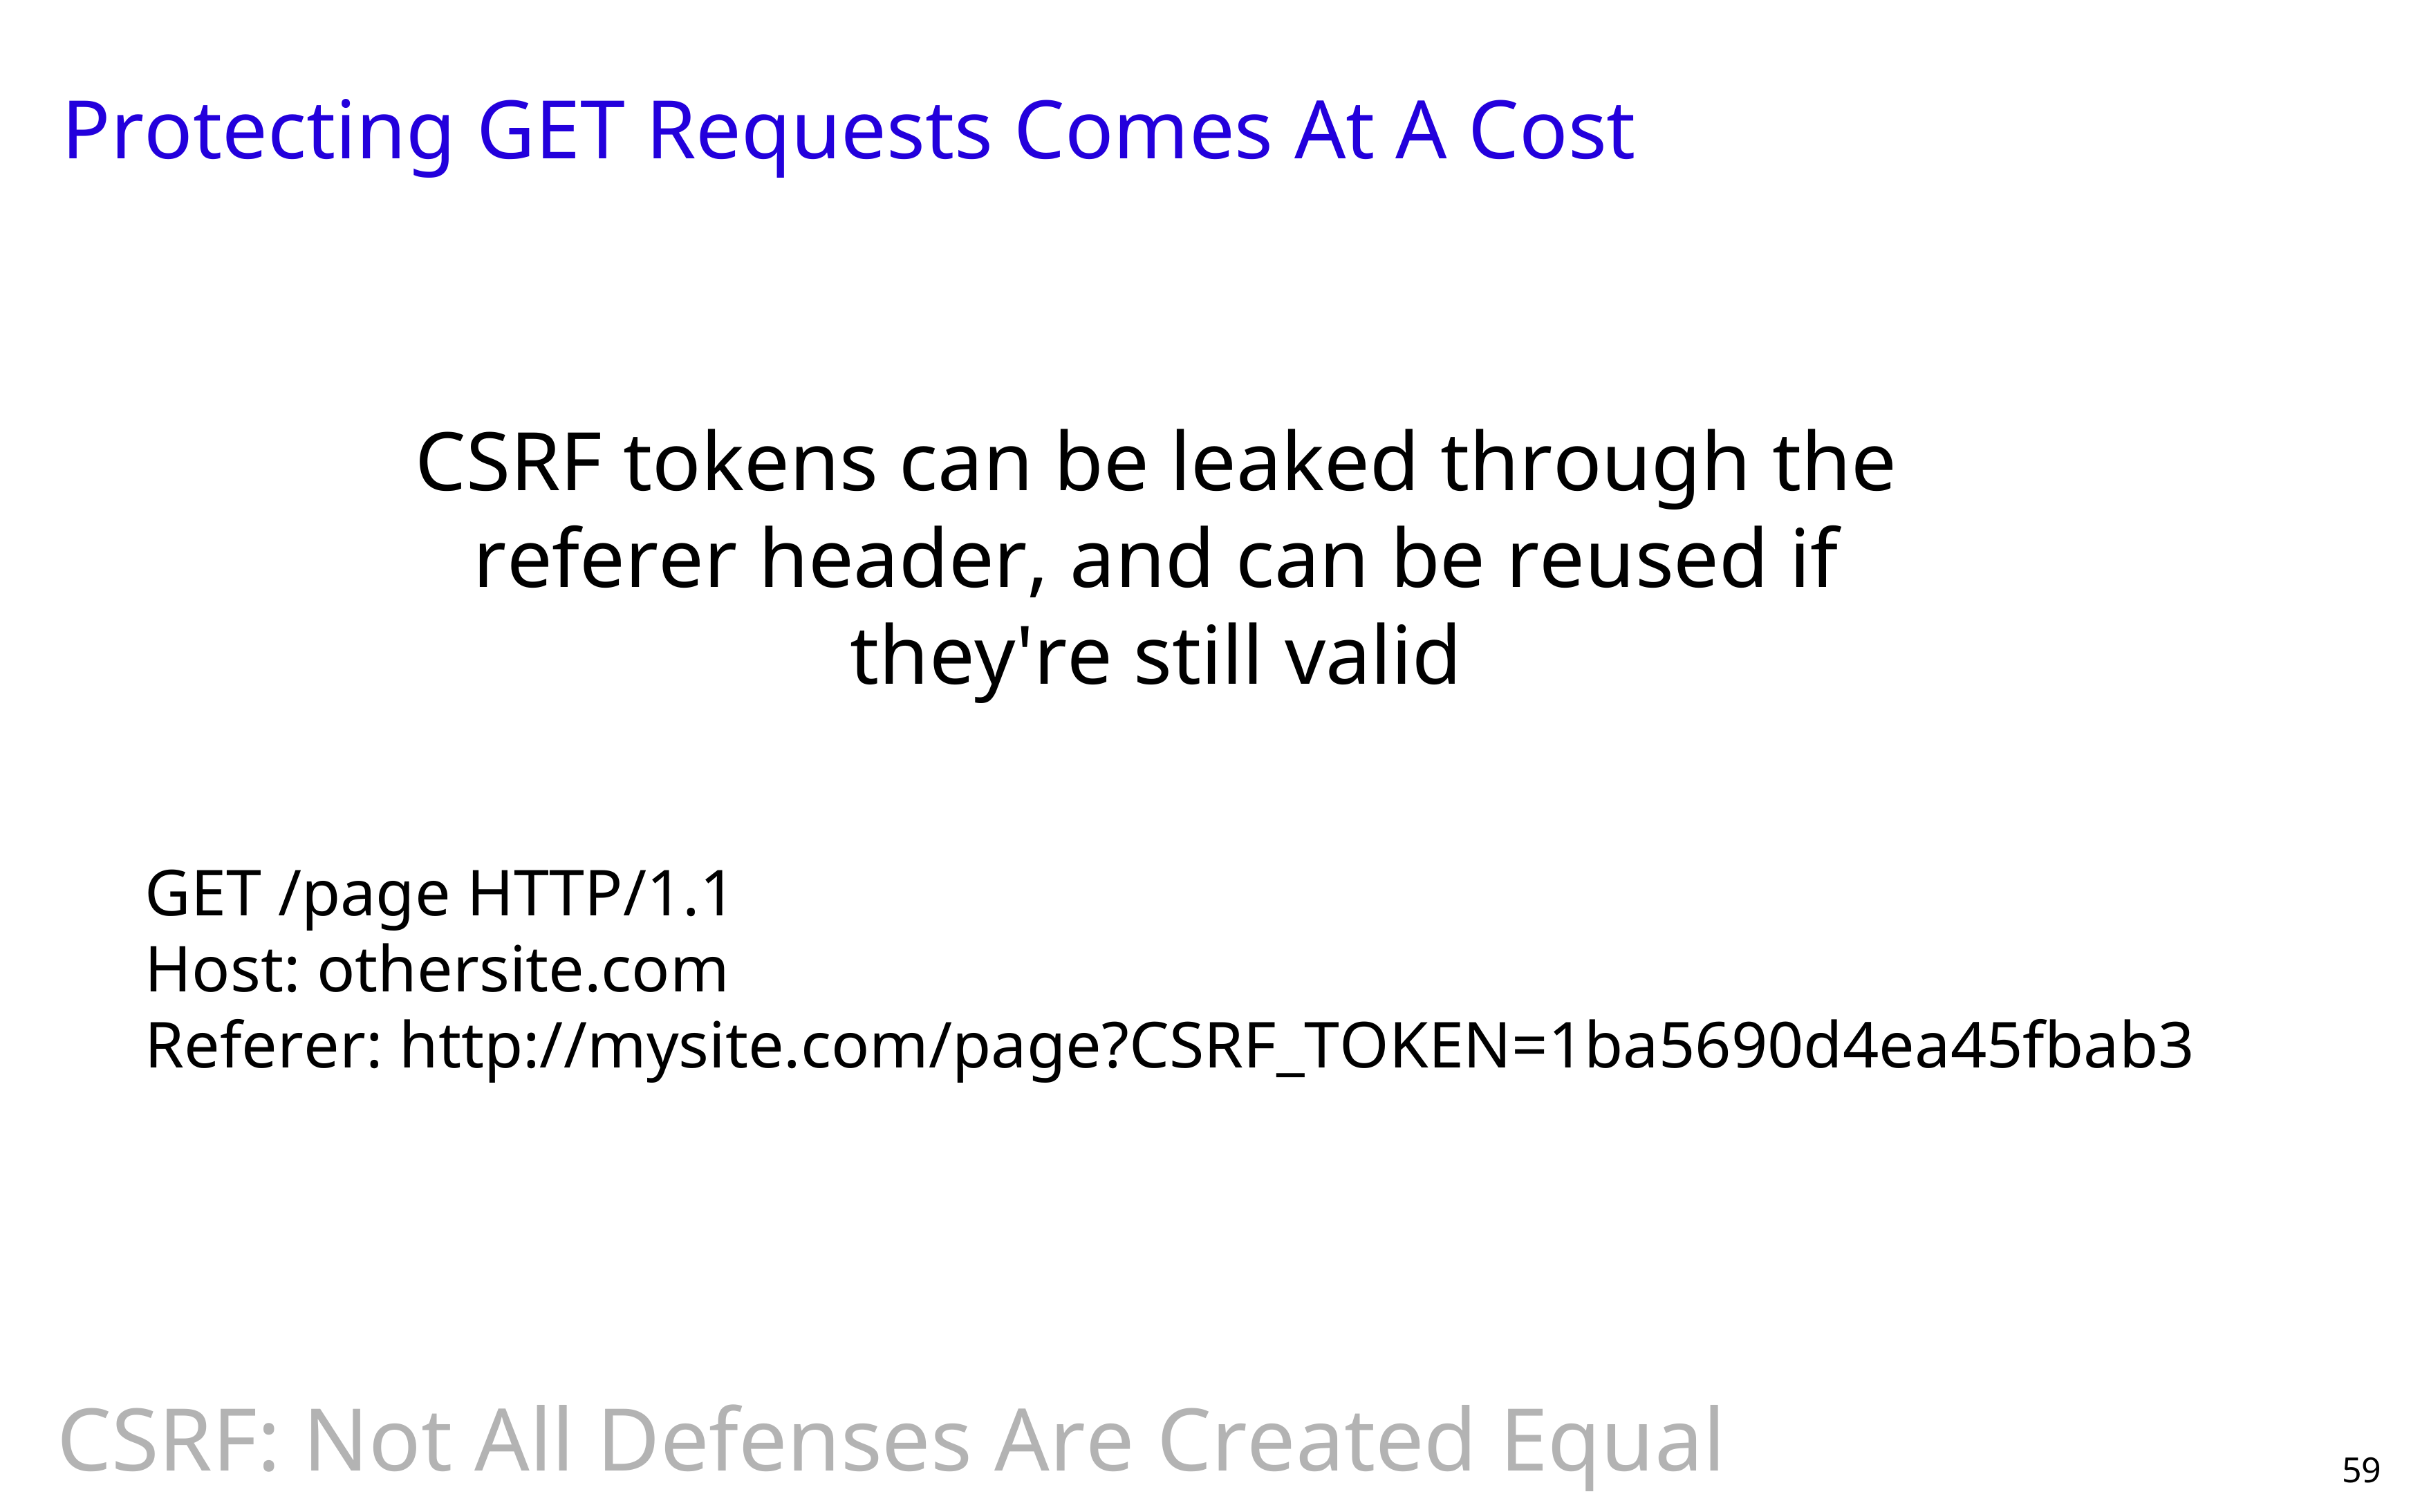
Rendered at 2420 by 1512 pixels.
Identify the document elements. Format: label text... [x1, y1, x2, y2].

text_box GET /page HTTP/1.1 Host: othersite.com Referer: http://mysite.com/page?CSRF_TOKEN=1ba5690d4ea45fbab3 [135, 847, 2262, 1162]
text_box Protecting GET Requests Comes At A Cost [52, 73, 2293, 180]
text_box <number> [2334, 1443, 2390, 1497]
text_box CSRF tokens can be leaked through the referer header, and can be reused if they're still valid [373, 404, 1940, 706]
